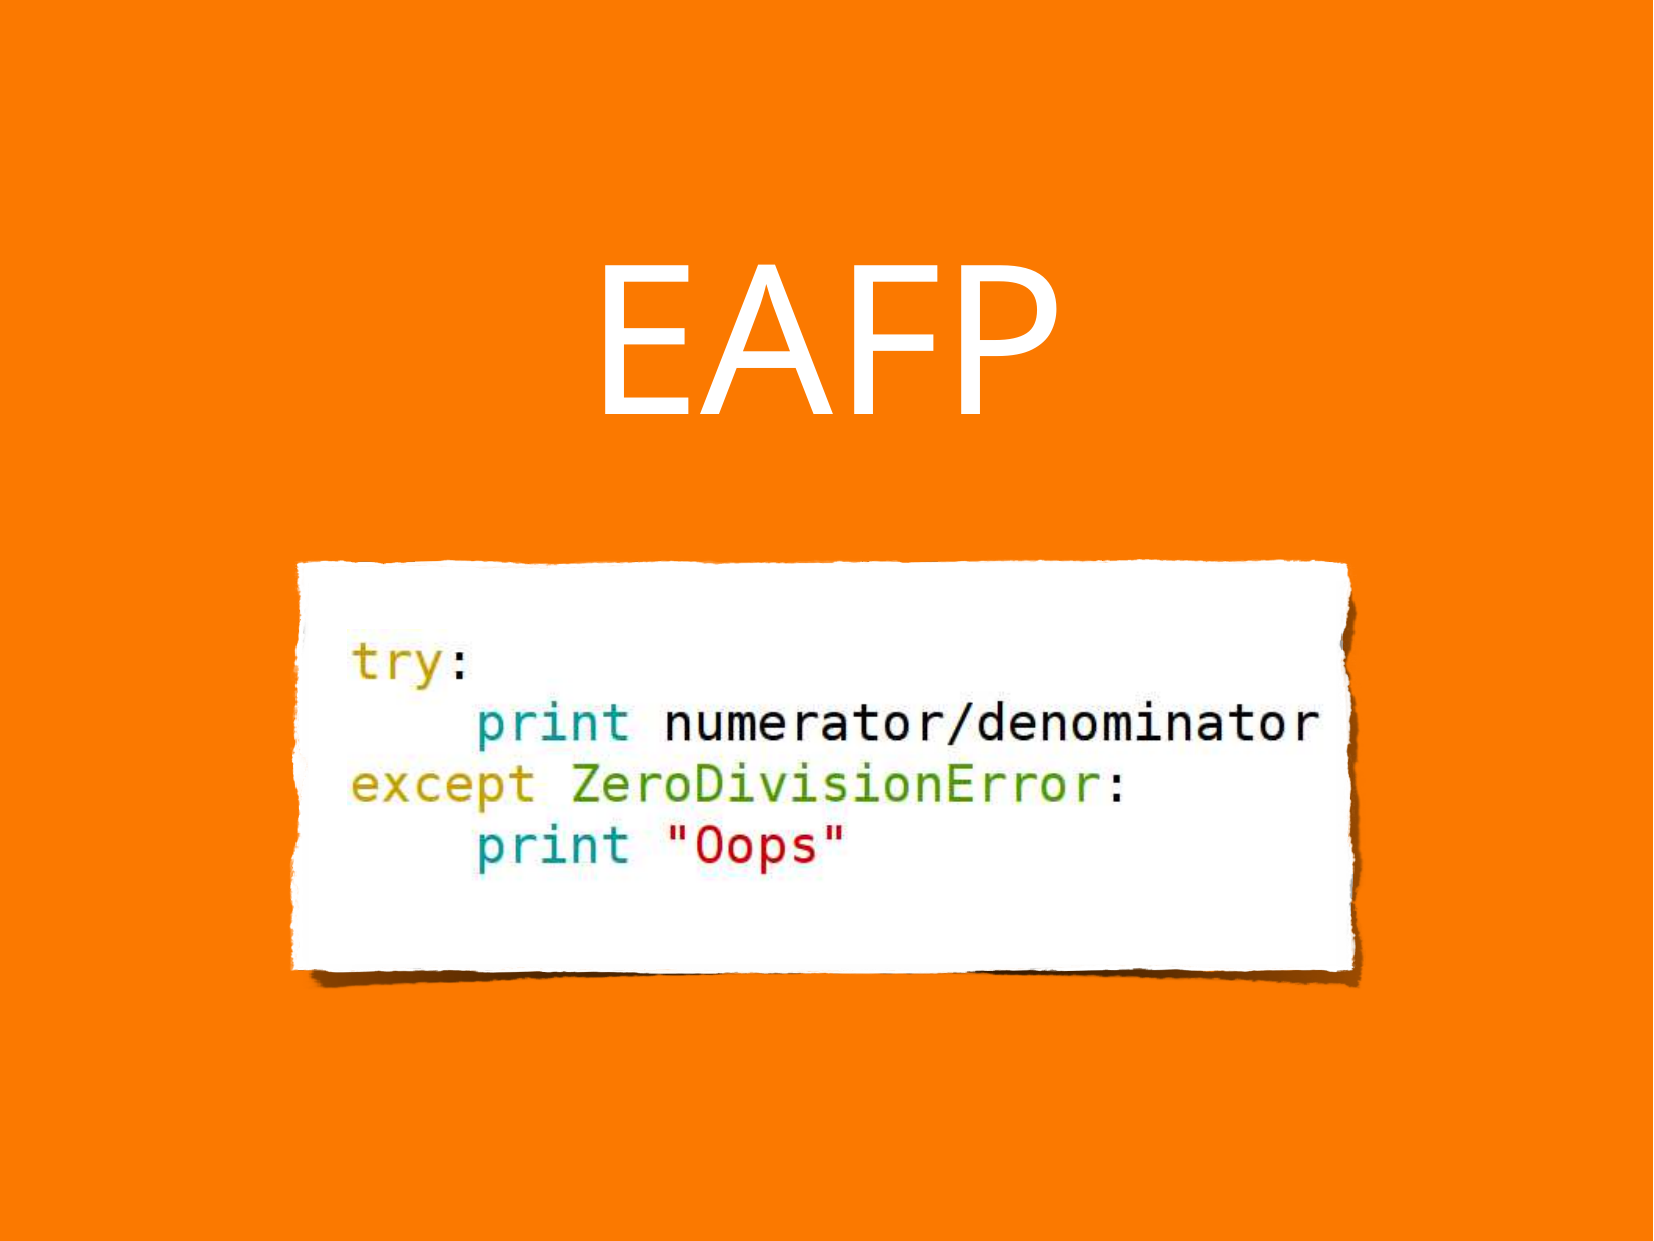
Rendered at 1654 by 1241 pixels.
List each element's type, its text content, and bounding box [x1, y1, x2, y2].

text_box EAFP [0, 185, 1653, 451]
picture [285, 554, 1366, 991]
